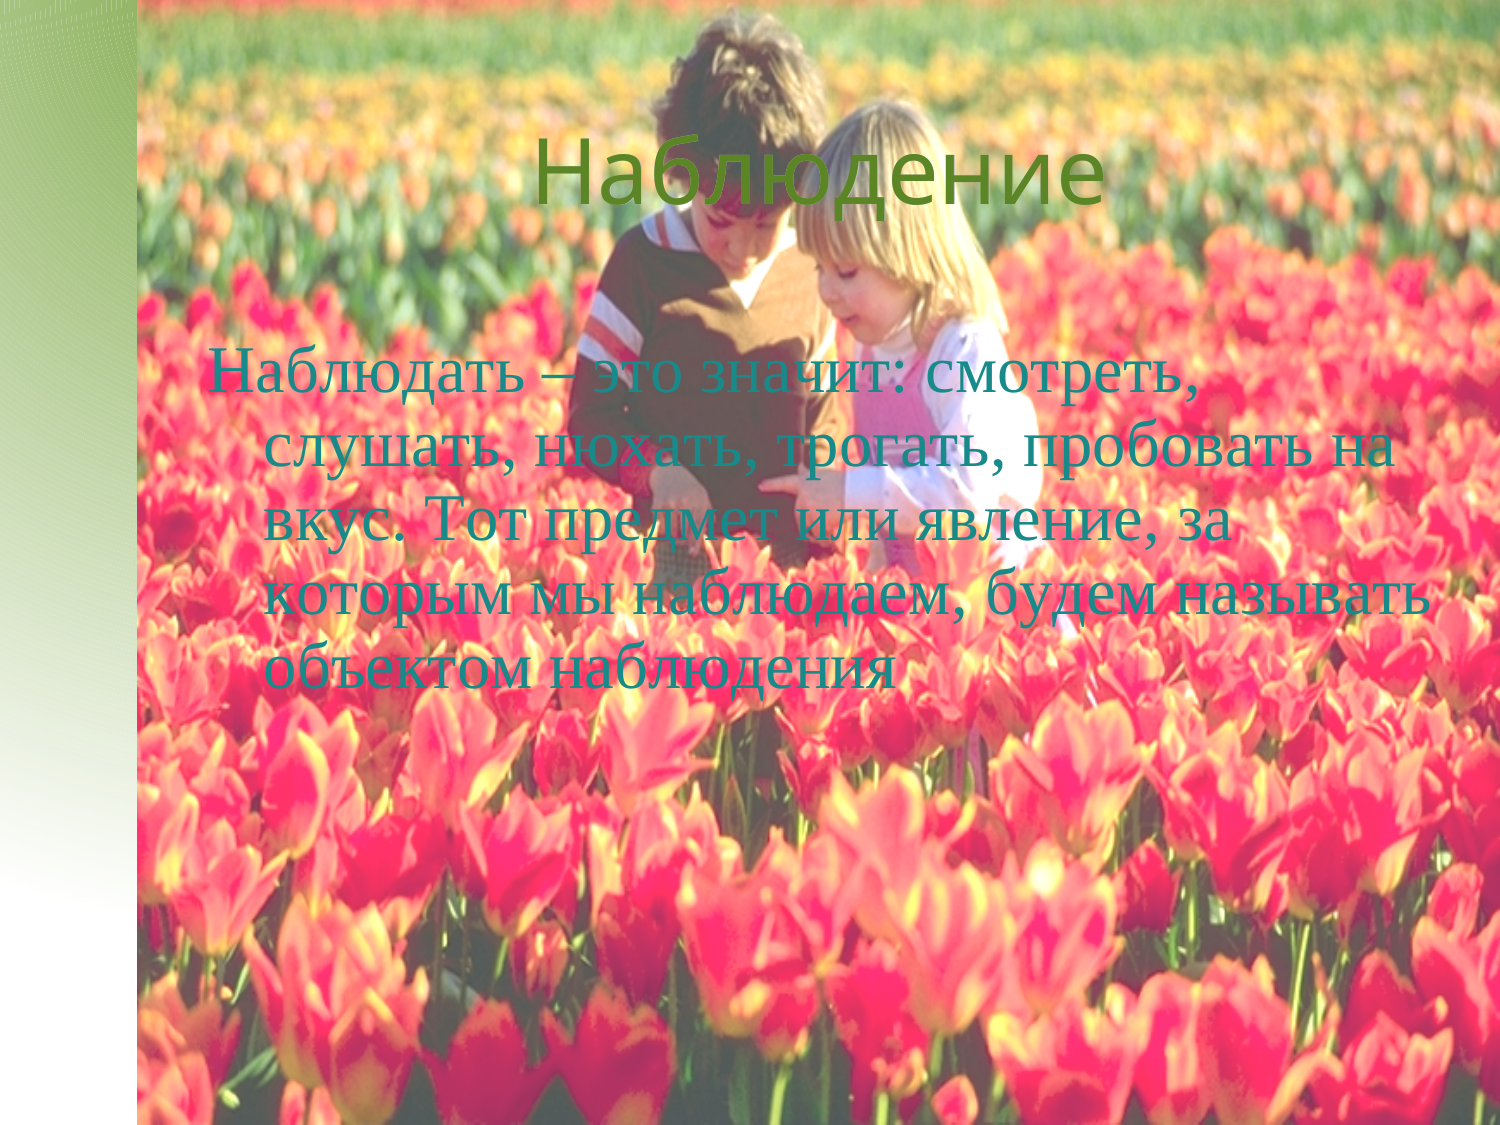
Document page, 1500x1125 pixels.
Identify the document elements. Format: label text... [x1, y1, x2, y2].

picture [137, 0, 1500, 1125]
list Наблюдать – это значит: смотреть, слушать, нюхать, трогать, пробовать на вкус. Тот предмет или явление, за которым мы наблюдаем, будем называть объектом наблюдения [192, 324, 1468, 1001]
title Наблюдение [192, 74, 1468, 263]
